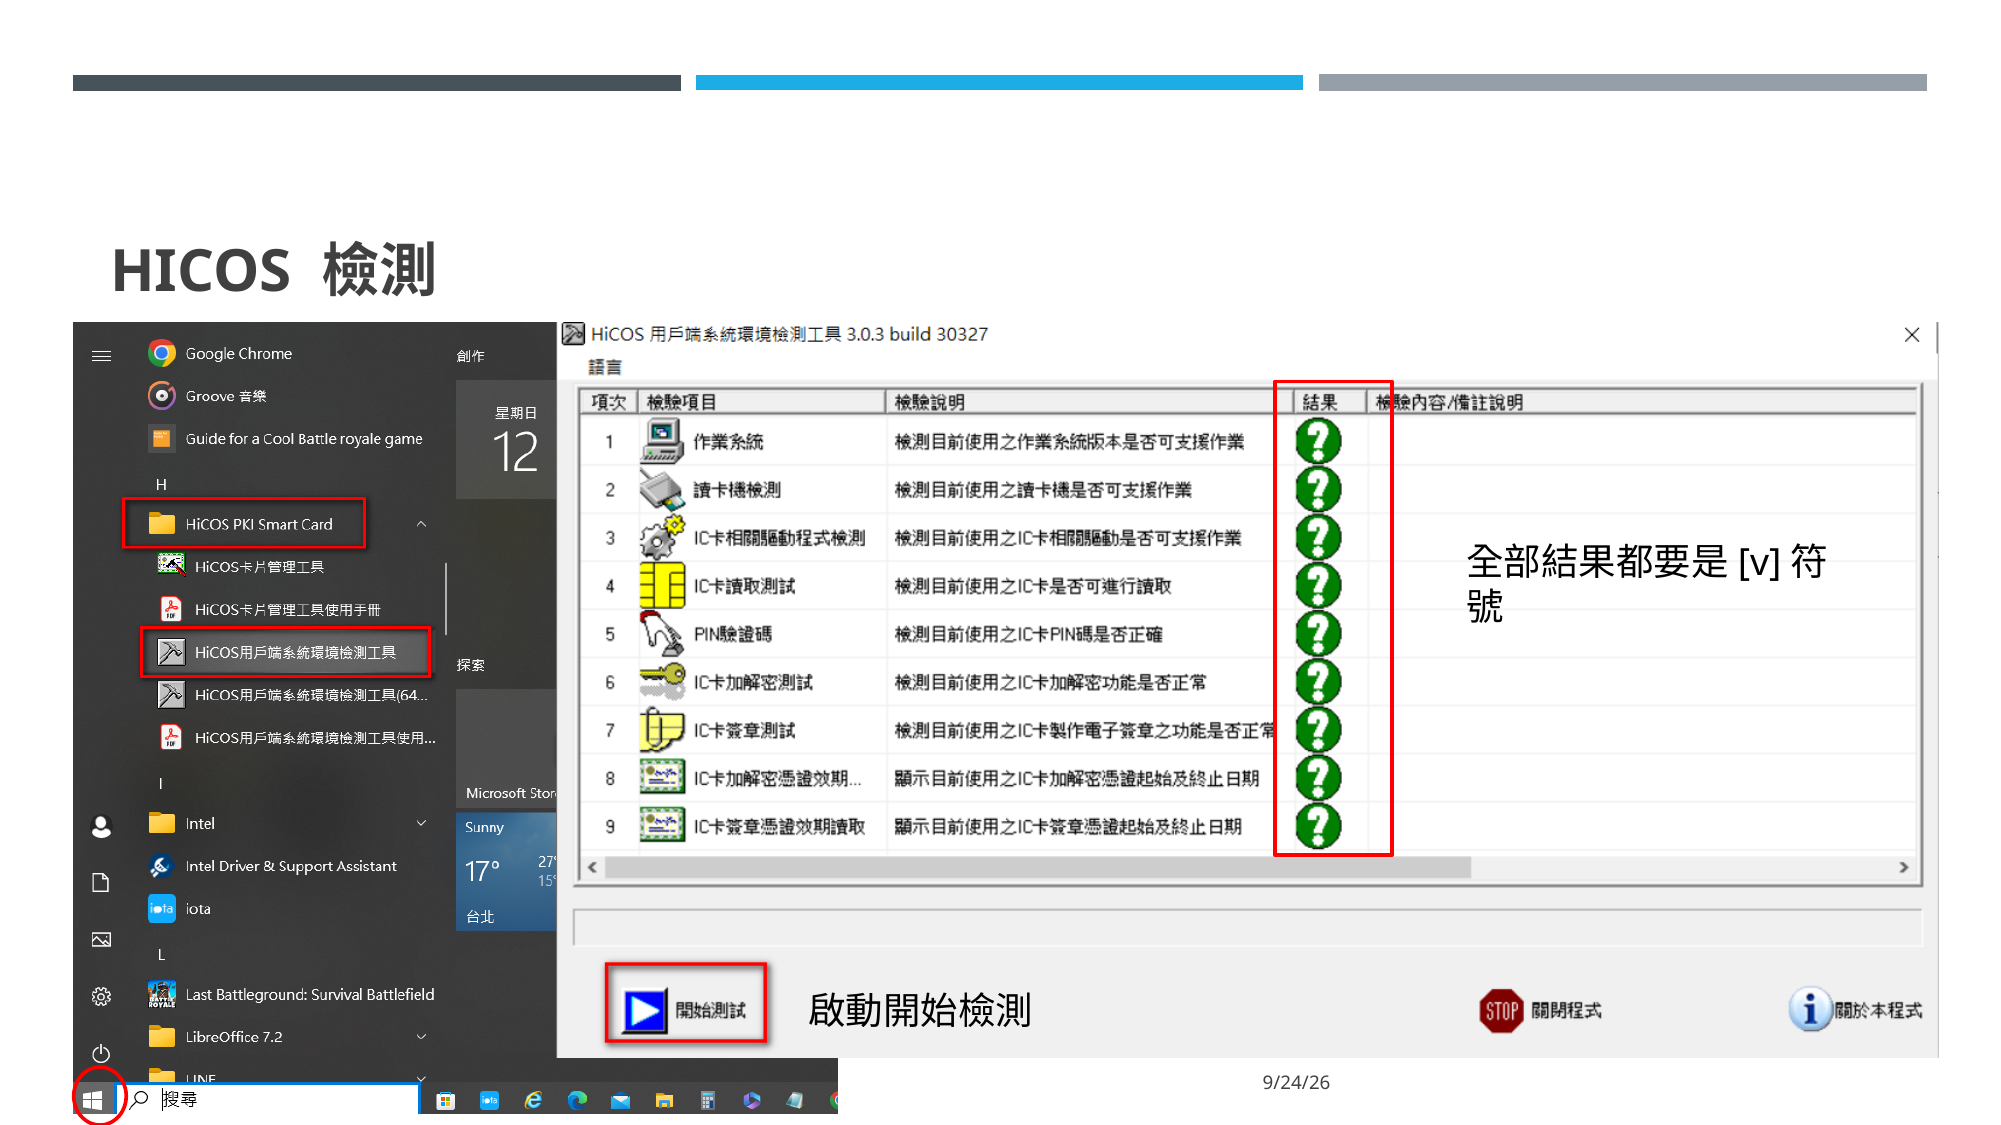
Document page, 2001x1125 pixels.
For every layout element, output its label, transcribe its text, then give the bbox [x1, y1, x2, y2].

picture [73, 322, 1939, 1114]
text_box 啟動開始檢測 [793, 979, 1087, 1041]
title HICOS 檢測 [95, 115, 1905, 311]
picture [76, 1069, 124, 1114]
text_box 3/13/23 [1247, 1058, 1715, 1114]
text_box 全部結果都要是[v]符號 [1451, 530, 1847, 637]
